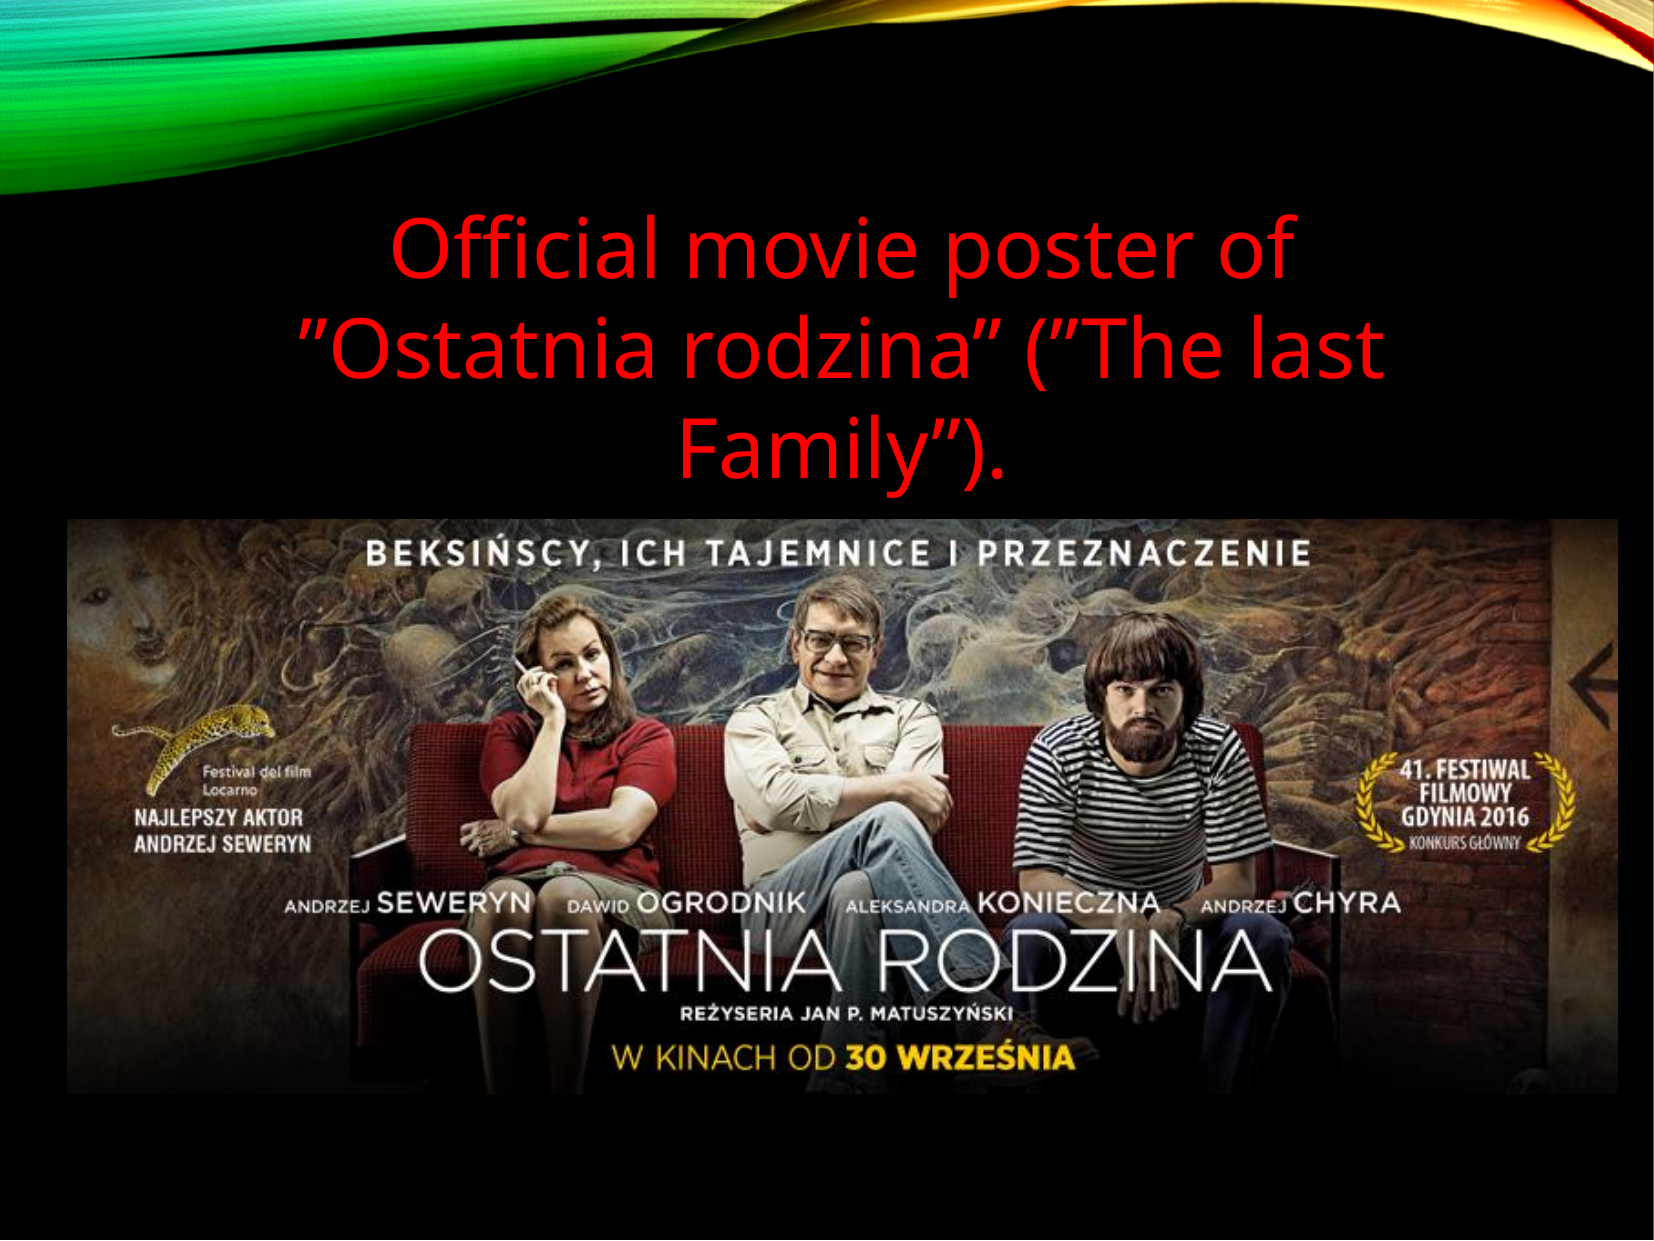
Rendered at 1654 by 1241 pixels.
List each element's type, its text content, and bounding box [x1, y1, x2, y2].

picture [67, 519, 1618, 1094]
text_box Official movie poster of ”Ostatnia rodzina” (”The last Family”). [182, 187, 1503, 506]
